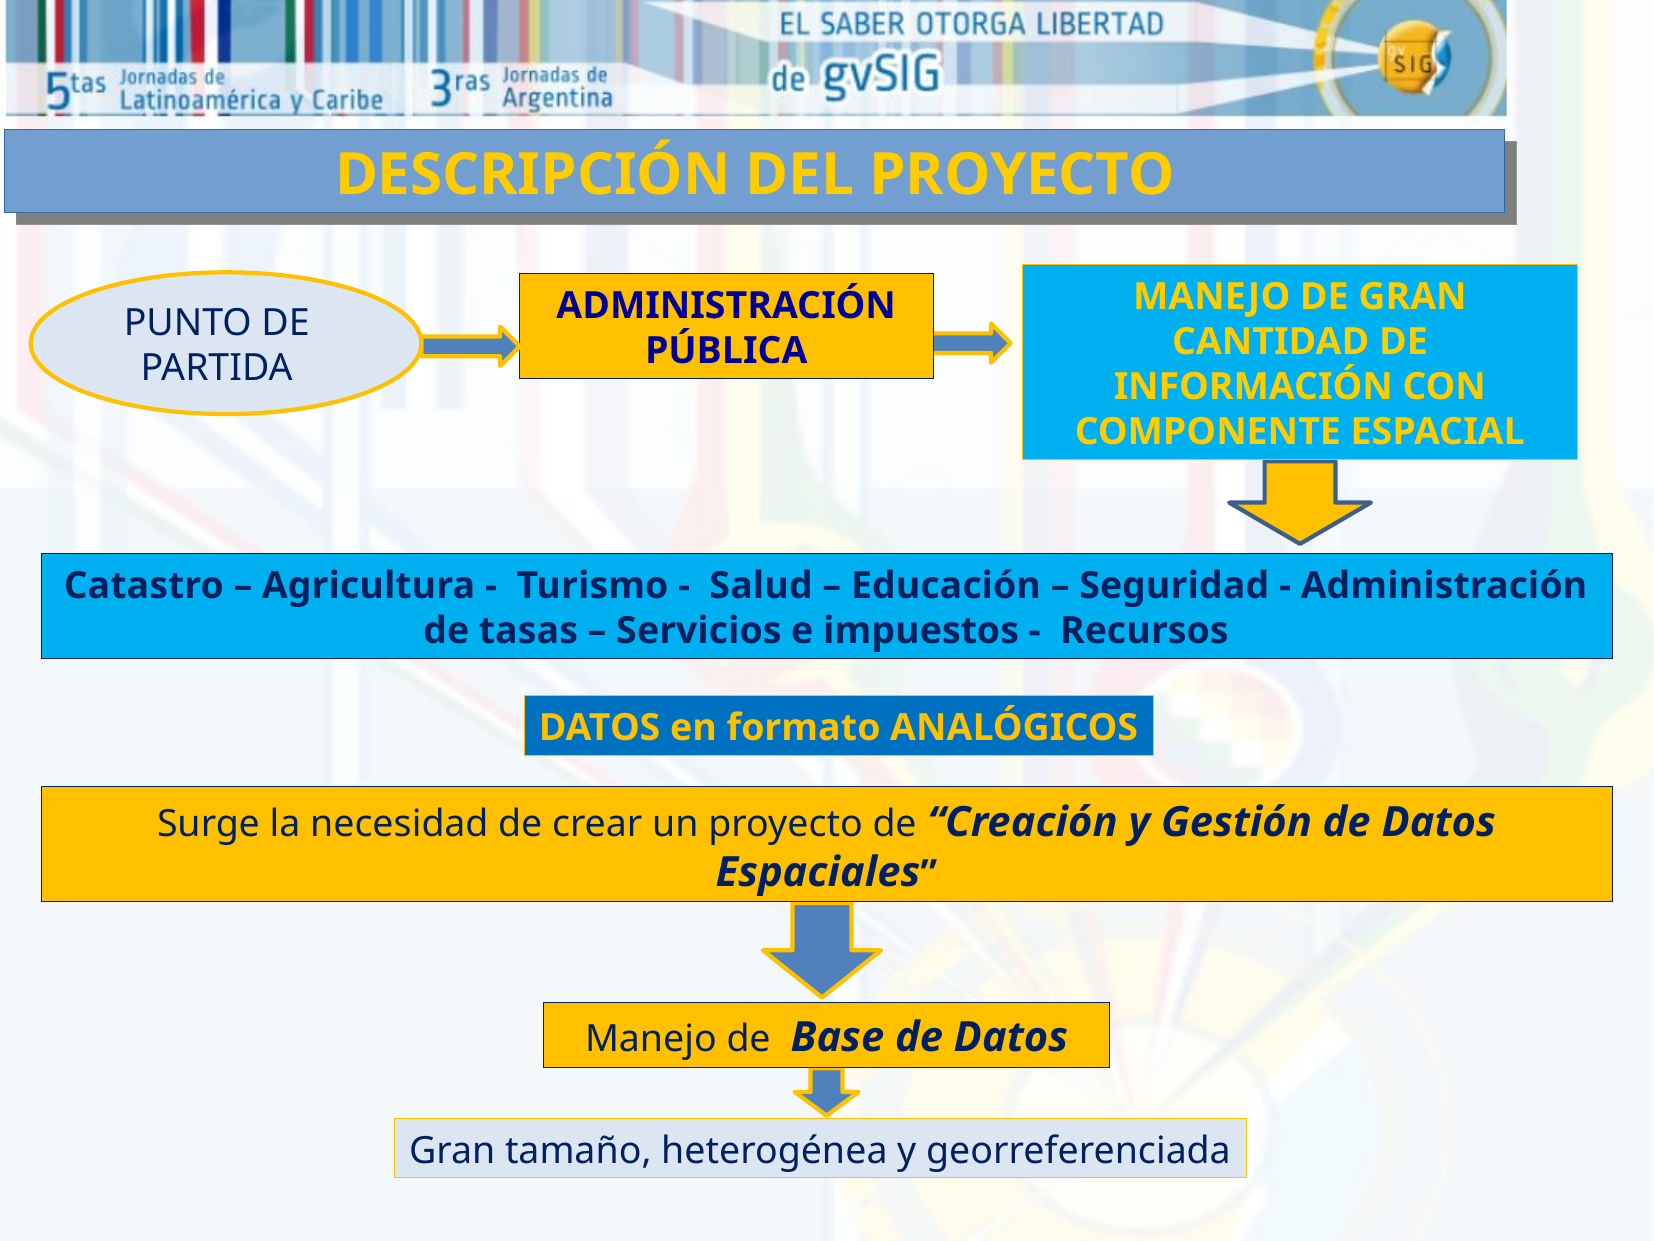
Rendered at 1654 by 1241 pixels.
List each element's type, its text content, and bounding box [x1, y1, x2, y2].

text_box MANEJO DE GRAN CANTIDAD DE INFORMACIÓN CON COMPONENTE ESPACIAL [1022, 264, 1578, 460]
text_box DESCRIPCIÓN DEL PROYECTO [4, 129, 1505, 213]
text_box ADMINISTRACIÓN PÚBLICA [519, 273, 934, 379]
text_box [96, 272, 356, 290]
picture [0, 0, 1654, 1241]
text_box [401, 311, 520, 375]
text_box Catastro – Agricultura - Turismo - Salud – Educación – Seguridad - Administración de tasas – Servicios e impuestos - Recursos [41, 553, 1613, 659]
text_box [92, 395, 360, 415]
text_box DATOS en formato ANALÓGICOS [524, 695, 1154, 756]
text_box Surge la necesidad de crear un proyecto de “Creación y Gestión de Datos Espaciales” [41, 786, 1613, 902]
text_box [762, 903, 882, 998]
text_box PUNTO DE PARTIDA [32, 290, 401, 395]
text_box [934, 323, 1011, 363]
text_box Gran tamaño, heterogénea y georreferenciada [394, 1118, 1247, 1178]
text_box Manejo de Base de Datos [543, 1002, 1110, 1068]
text_box [794, 1068, 859, 1116]
text_box [1229, 461, 1371, 544]
